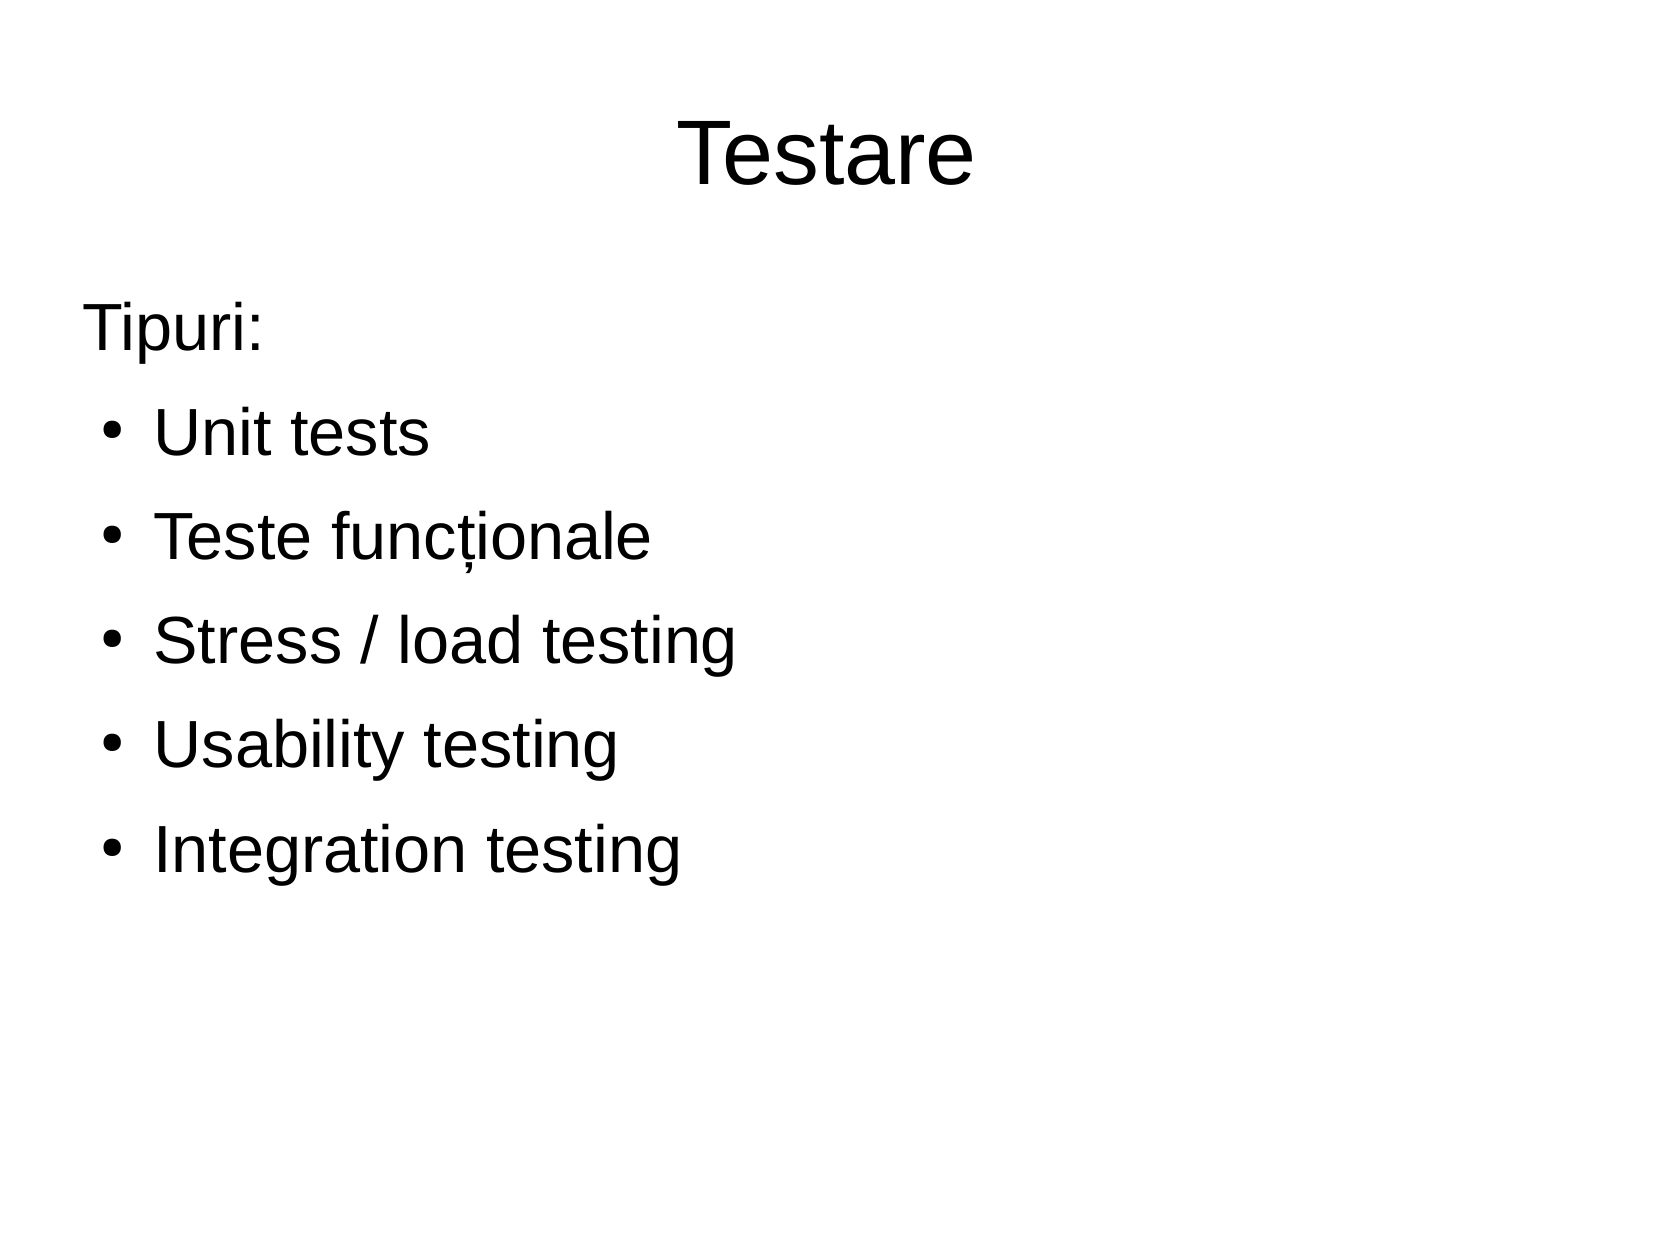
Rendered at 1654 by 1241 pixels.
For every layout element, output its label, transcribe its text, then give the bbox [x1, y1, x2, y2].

list Tipuri: Unit tests Teste funcționale Stress / load testing Usability testing Integration testing [82, 290, 1571, 1109]
title Testare [82, 56, 1571, 250]
